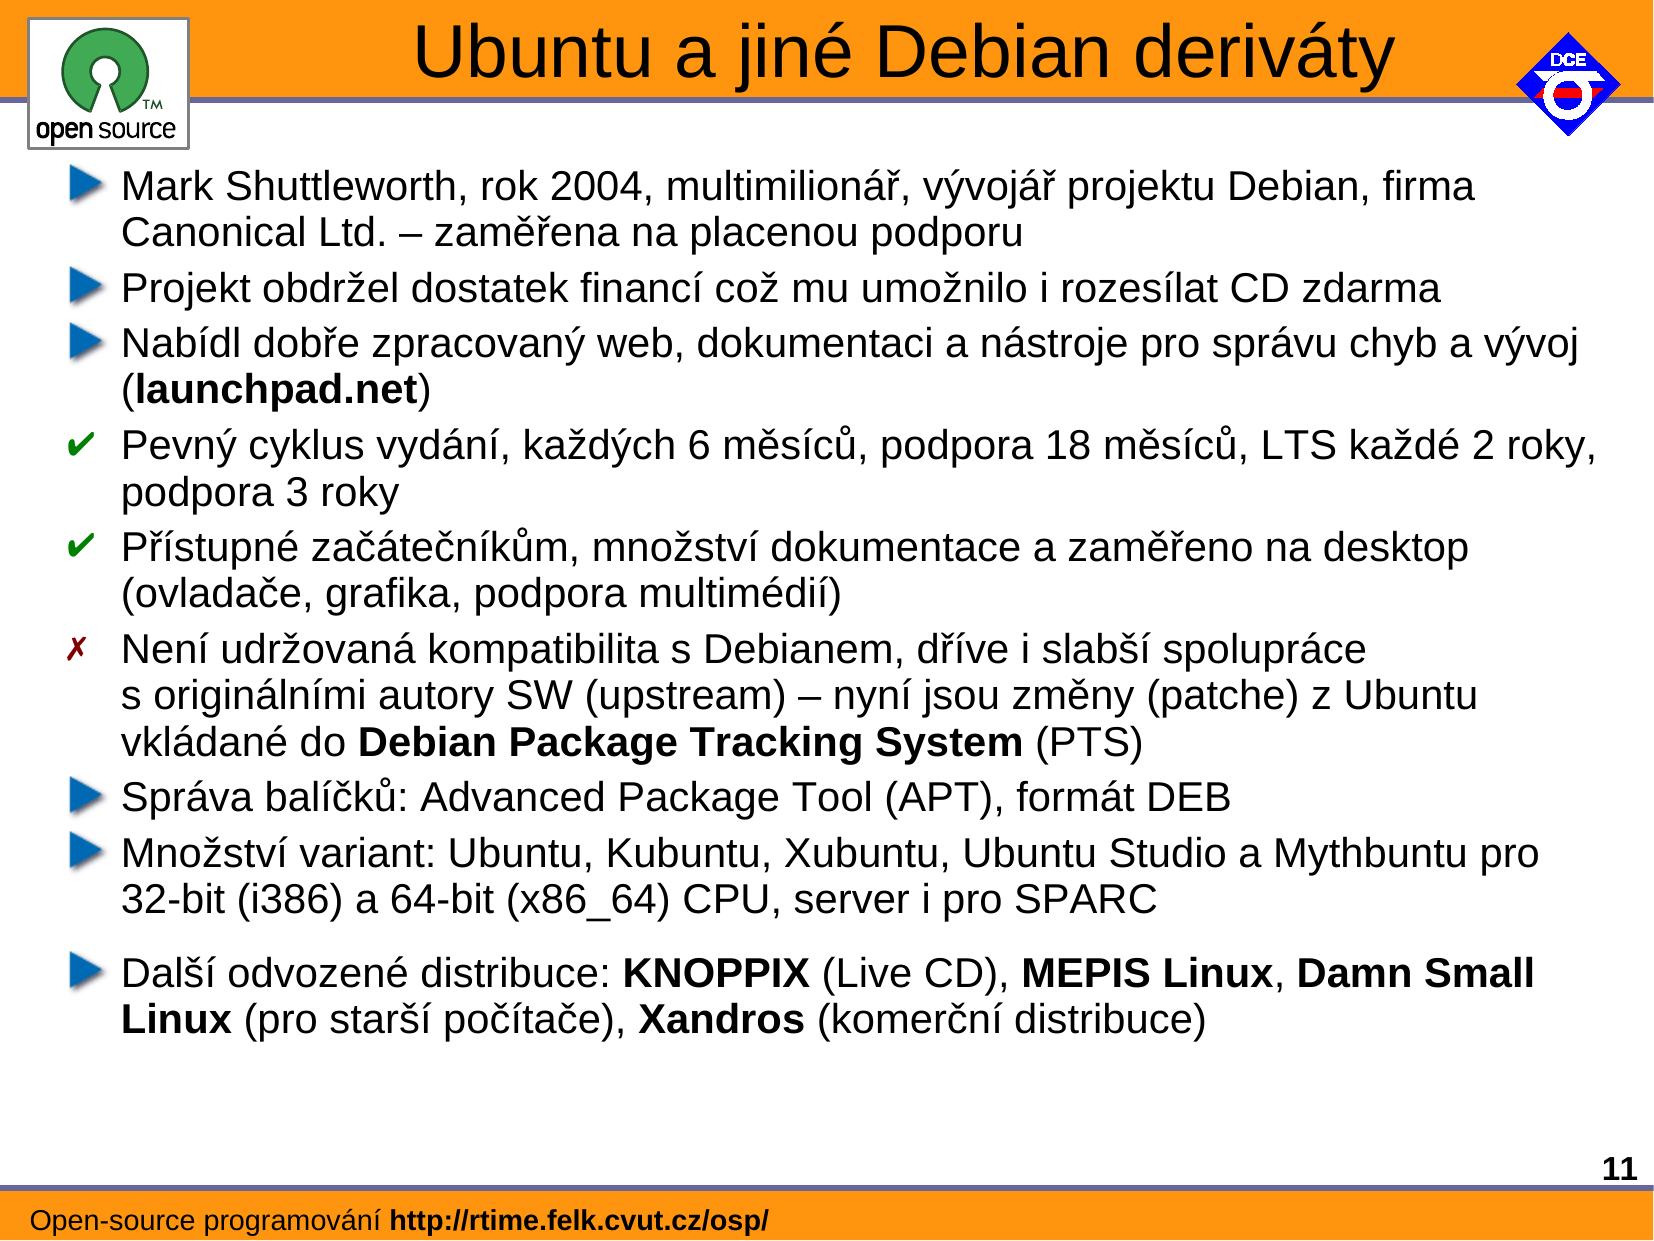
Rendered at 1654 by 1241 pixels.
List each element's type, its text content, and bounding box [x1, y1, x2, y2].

list Mark Shuttleworth, rok 2004, multimilionář, vývojář projektu Debian, firma Canonical Ltd. – zaměřena na placenou podporu Projekt obdržel dostatek financí což mu umožnilo i rozesílat CD zdarma Nabídl dobře zpracovaný web, dokumentaci a nástroje pro správu chyb a vývoj (launchpad.net) Pevný cyklus vydání, každých 6 měsíců, podpora 18 měsíců, LTS každé 2 roky, podpora 3 roky Přístupné začátečníkům, množství dokumentace a zaměřeno na desktop (ovladače, grafika, podpora multimédií) Není udržovaná kompatibilita s Debianem, dříve i slabší spolupráce s originálními autory SW (upstream) – nyní jsou změny (patche) z Ubuntu vkládané do Debian Package Tracking System (PTS) Správa balíčků: Advanced Package Tool (APT), formát DEB Množství variant: Ubuntu, Kubuntu, Xubuntu, Ubuntu Studio a Mythbuntu pro 32-bit (i386) a 64-bit (x86_64) CPU, server i pro SPARC Další odvozené distribuce: KNOPPIX (Live CD), MEPIS Linux, Damn Small Linux (pro starší počítače), Xandros (komerční distribuce) [49, 162, 1613, 1145]
title Ubuntu a jiné Debian deriváty [178, 4, 1631, 98]
